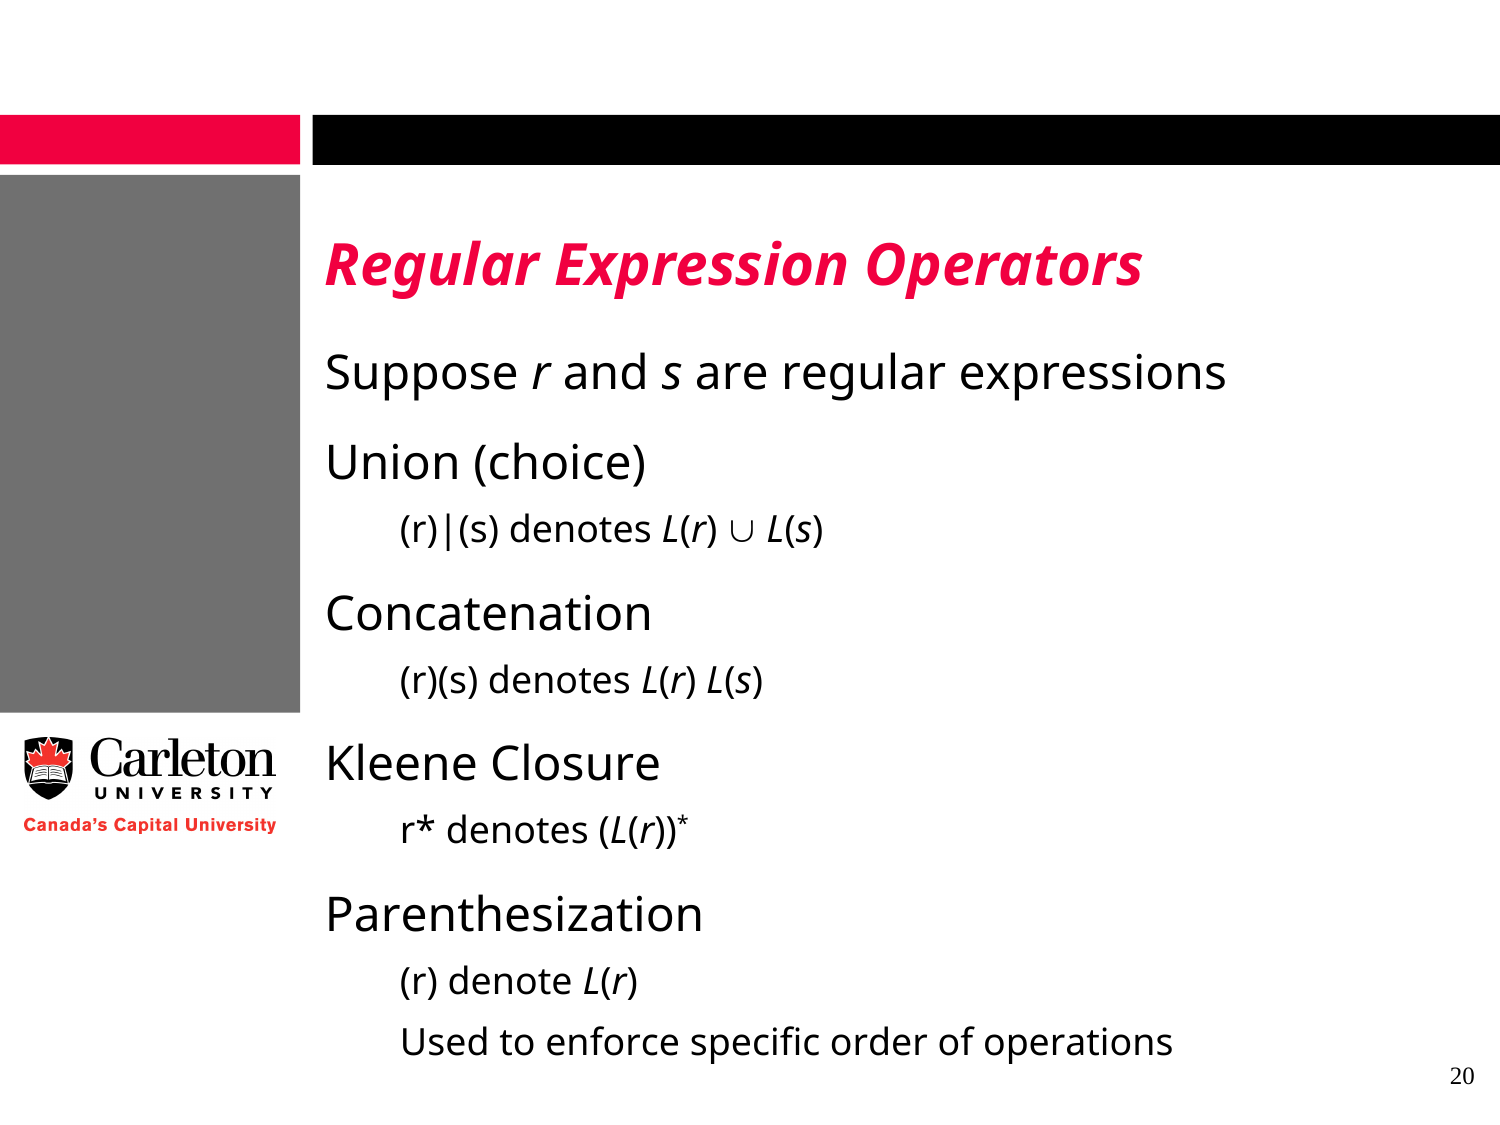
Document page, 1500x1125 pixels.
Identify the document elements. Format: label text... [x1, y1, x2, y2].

list Suppose r and s are regular expressions Union (choice) (r)|(s) denotes L(r)  L(s) Concatenation (r)(s) denotes L(r) L(s) Kleene Closure r* denotes (L(r))* Parenthesization (r) denote L(r) Used to enforce specific order of operations [324, 324, 1450, 1036]
picture [24, 737, 276, 834]
title Regular Expression Operators [324, 194, 1450, 324]
